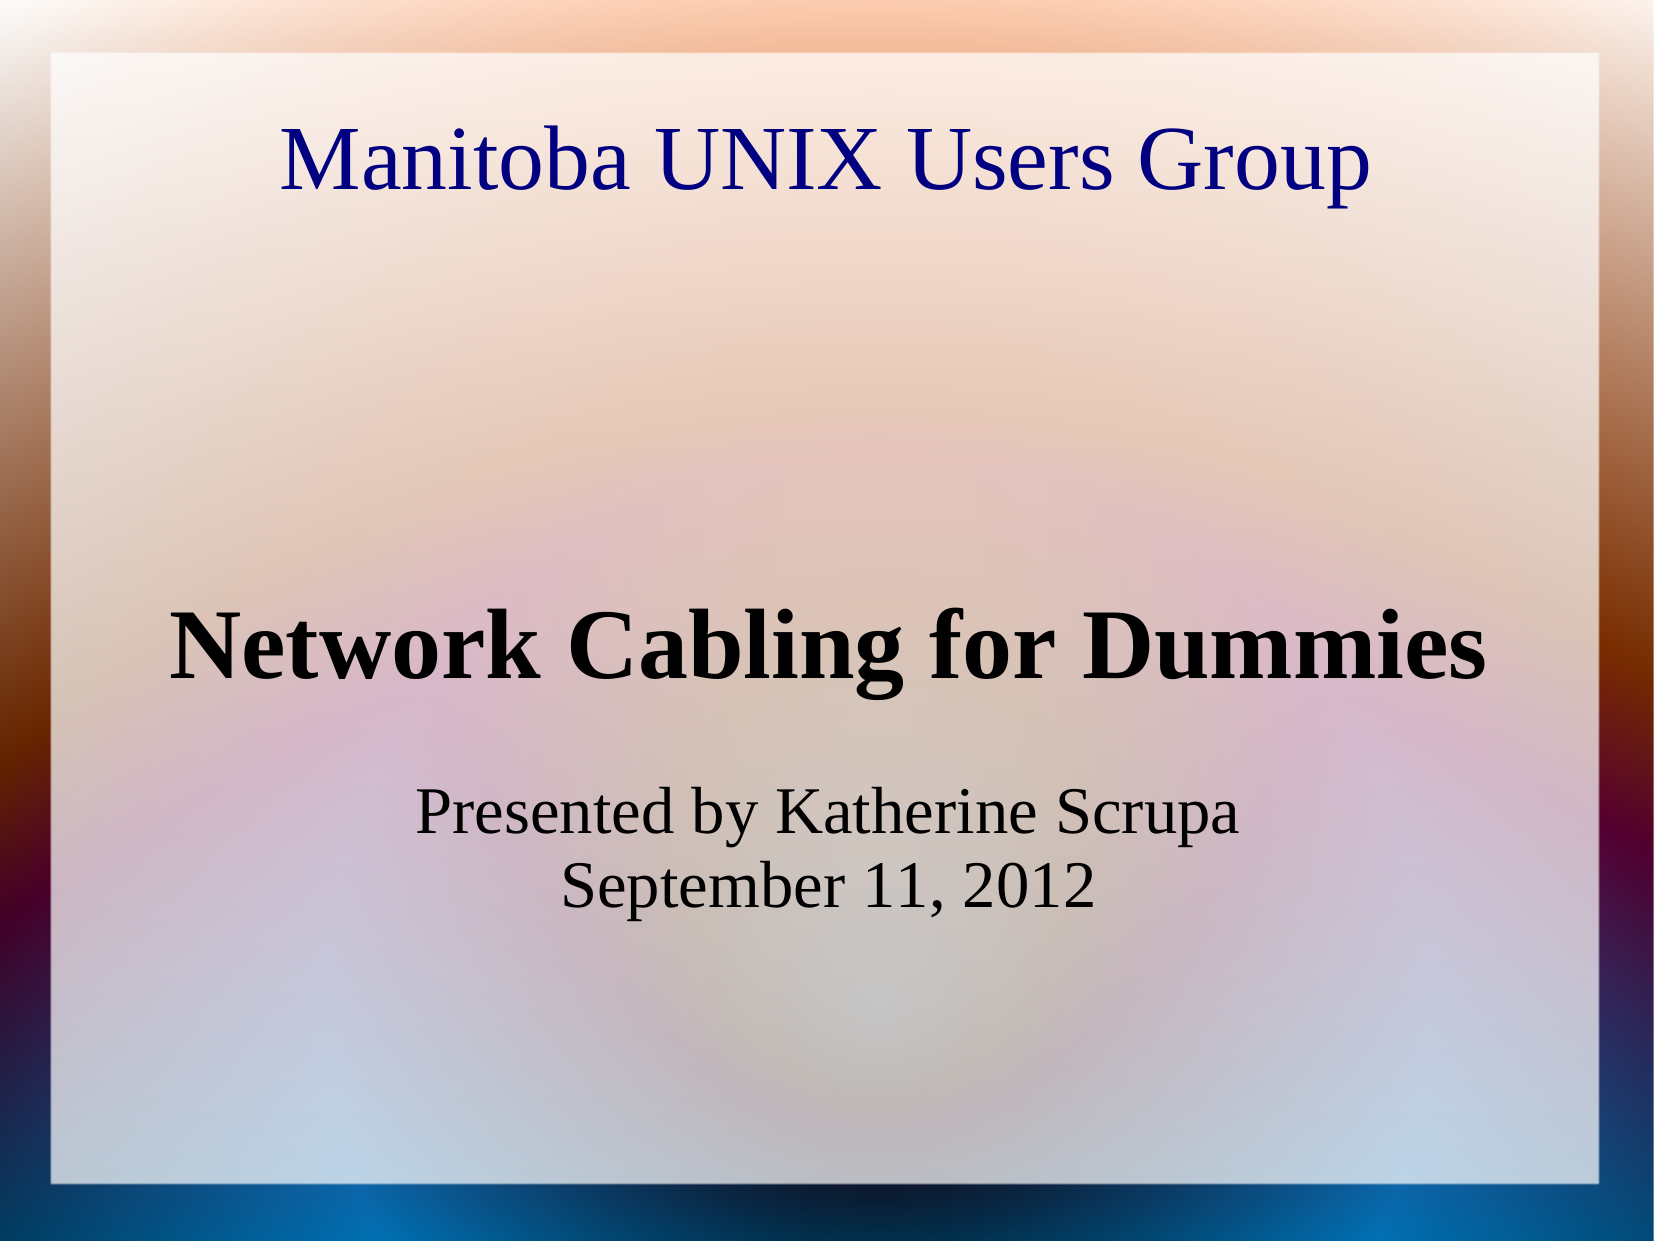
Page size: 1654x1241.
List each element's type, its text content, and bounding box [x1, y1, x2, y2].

subtitle Network Cabling for Dummies Presented by Katherine Scrupa September 11, 2012 [88, 364, 1570, 1147]
title Manitoba UNIX Users Group [82, 55, 1571, 263]
picture [0, 0, 1654, 1241]
